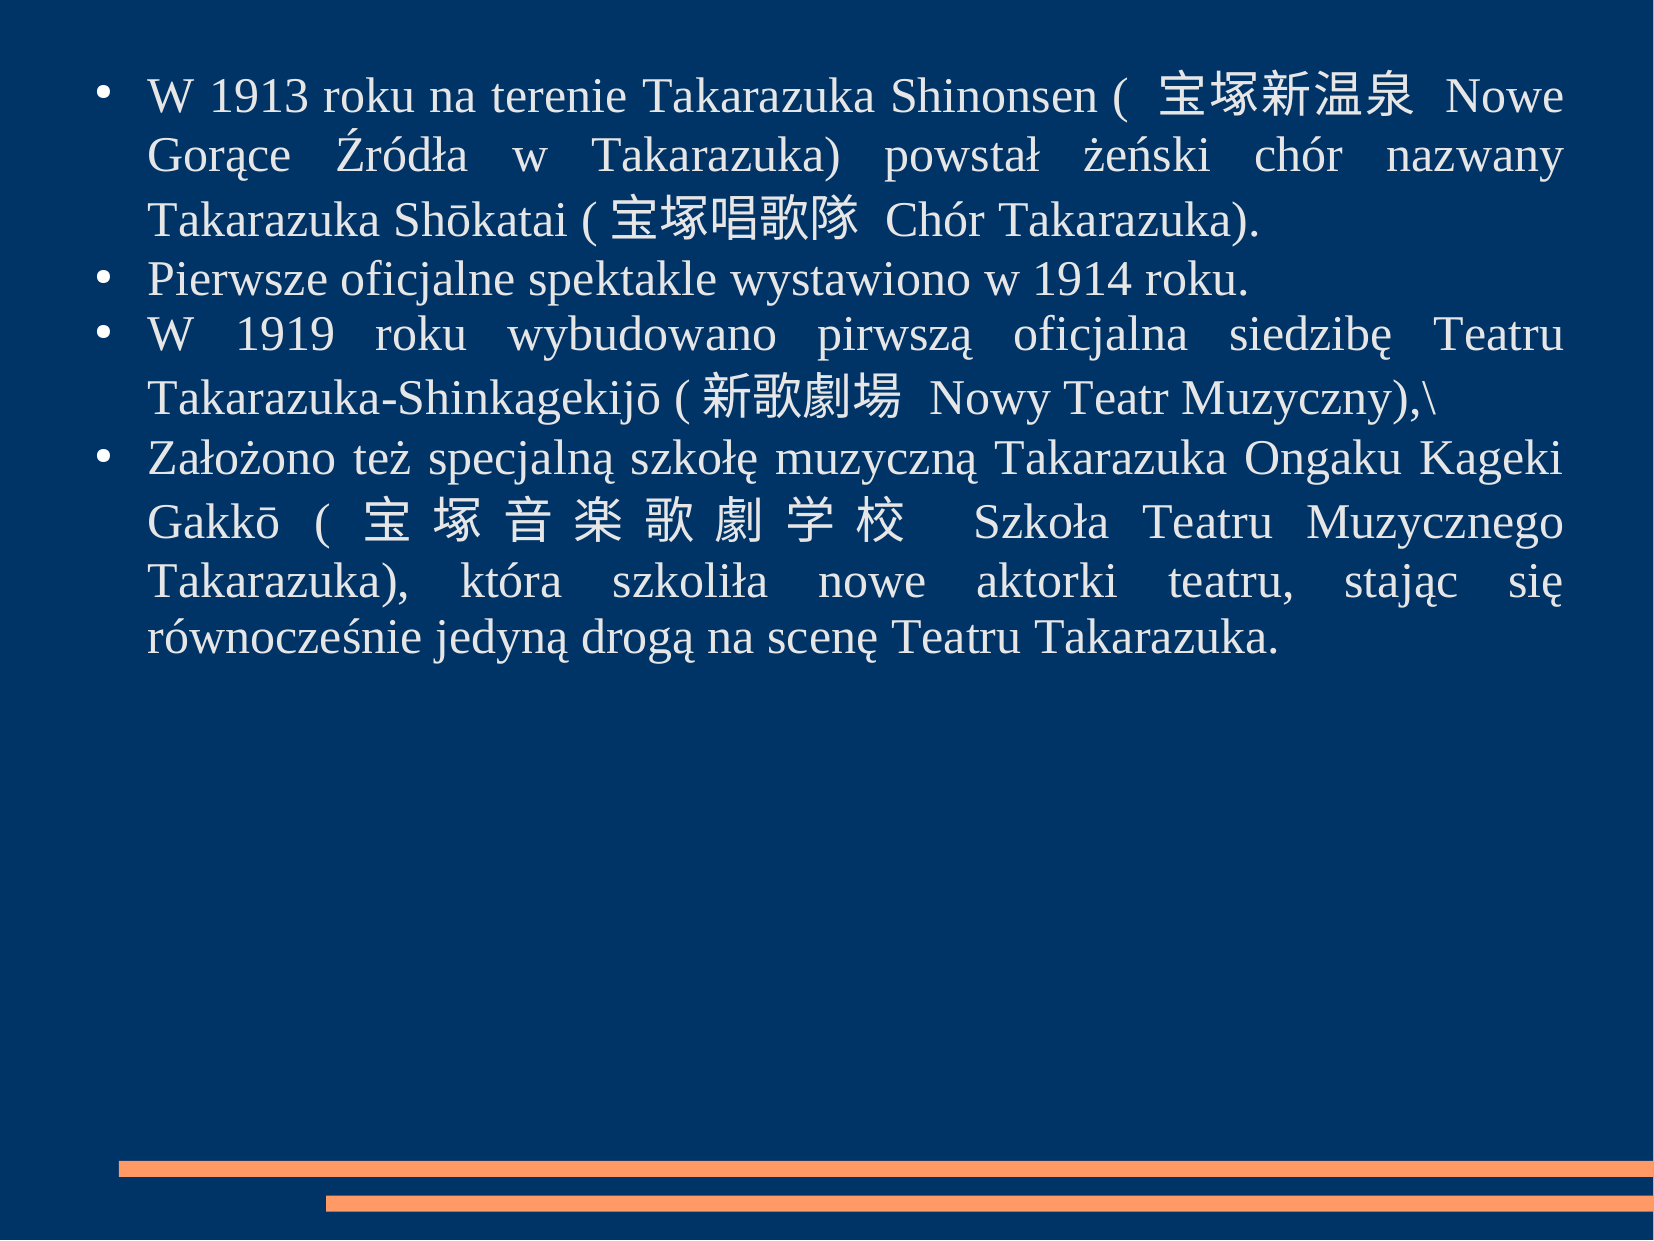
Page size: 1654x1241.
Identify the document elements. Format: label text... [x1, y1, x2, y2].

list W 1913 roku na terenie Takarazuka Shinonsen ( 宝塚新温泉 Nowe Gorące Źródła w Takarazuka) powstał żeński chór nazwany Takarazuka Shōkatai (宝塚唱歌隊 Chór Takarazuka). Pierwsze oficjalne spektakle wystawiono w 1914 roku. W 1919 roku wybudowano pirwszą oficjalna siedzibę Teatru Takarazuka-Shinkagekijō (新歌劇場 Nowy Teatr Muzyczny),\ Założono też specjalną szkołę muzyczną Takarazuka Ongaku Kageki Gakkō (宝塚音楽歌劇学校 Szkoła Teatru Muzycznego Takarazuka), która szkoliła nowe aktorki teatru, stając się równocześnie jedyną drogą na scenę Teatru Takarazuka. [76, 59, 1565, 1050]
